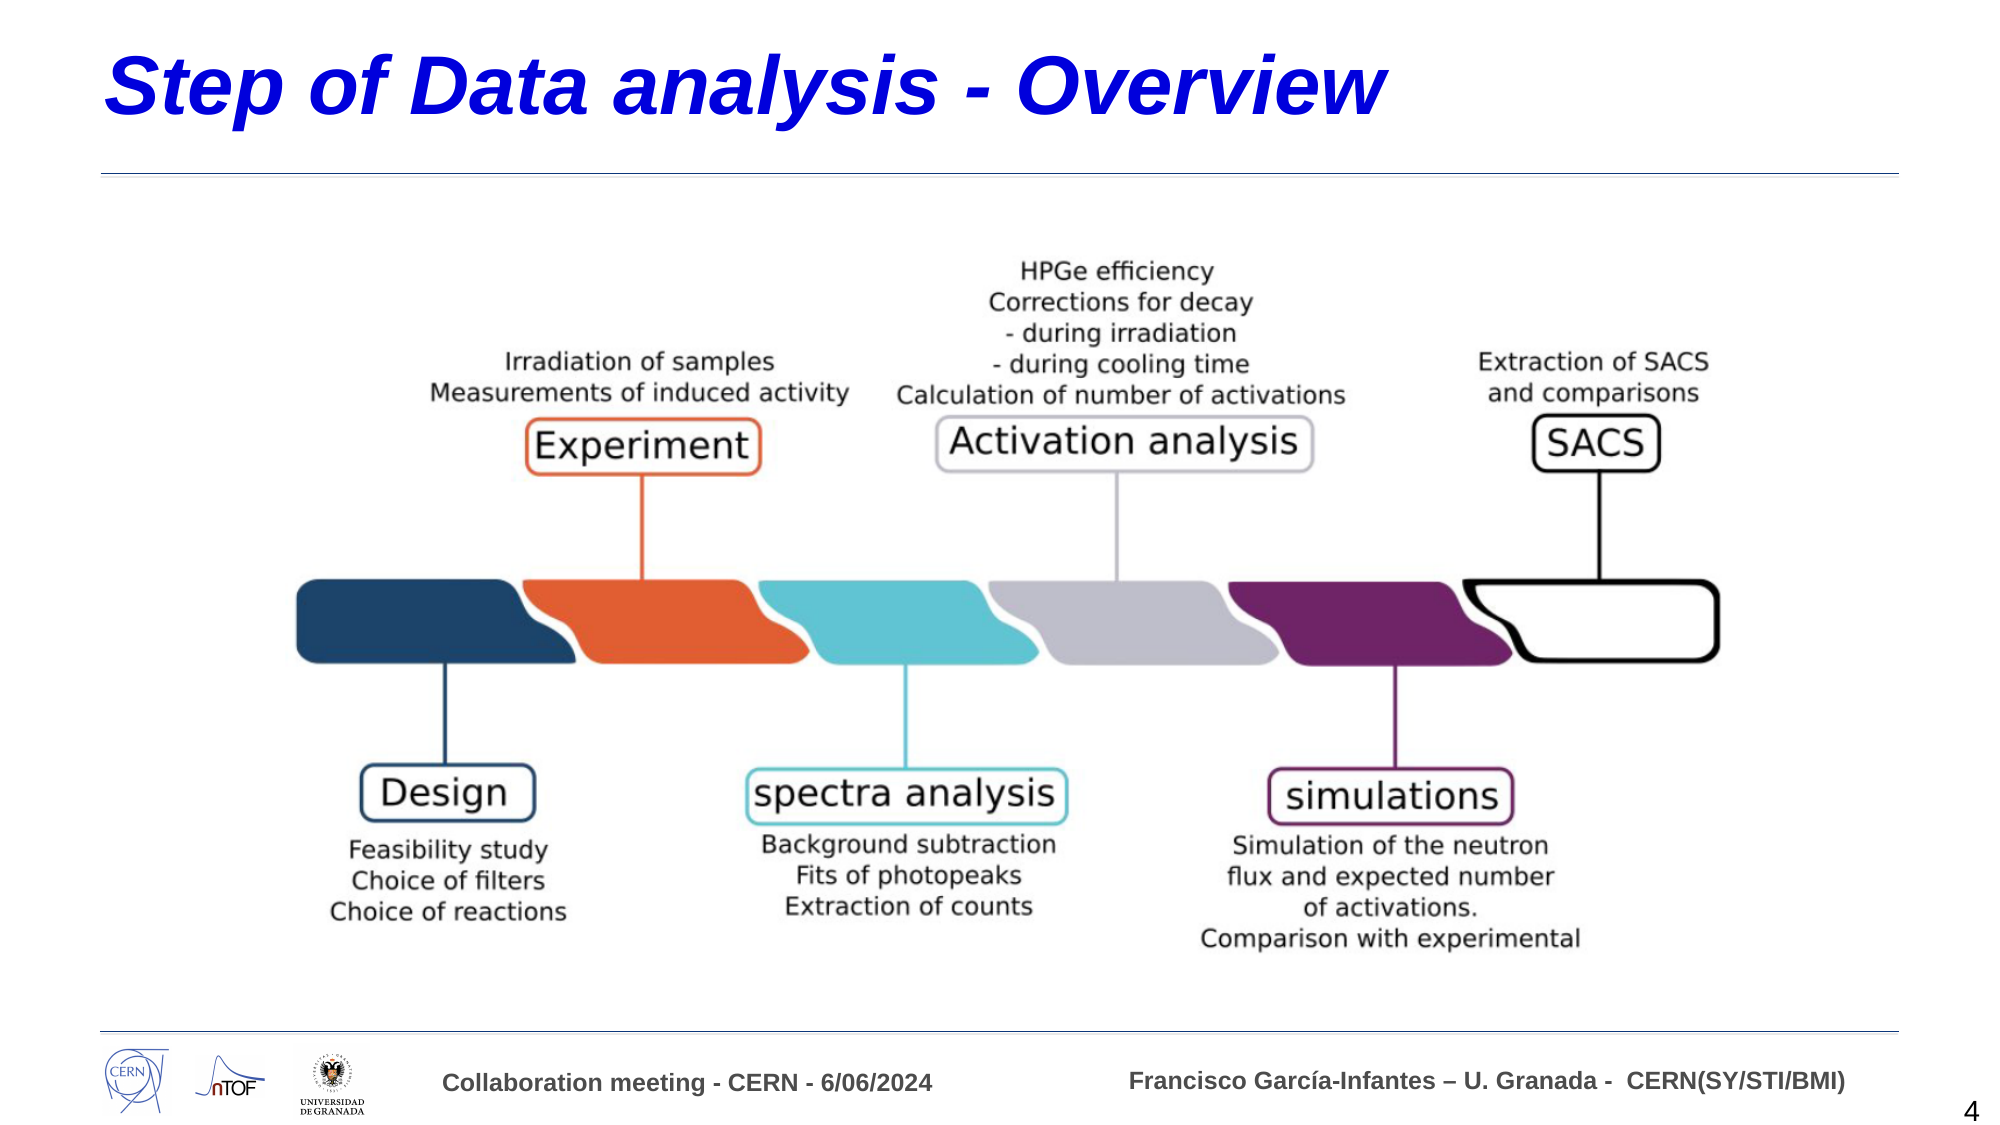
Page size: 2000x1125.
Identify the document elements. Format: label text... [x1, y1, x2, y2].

text_box Step of Data analysis - Overview [90, 31, 1402, 140]
text_box Francisco García-Infantes – U. Granada - CERN(SY/STI/BMI) [1100, 1040, 1876, 1122]
text_box 4 [1948, 1079, 2000, 1125]
text_box Collaboration meeting - CERN - 6/06/2024 [400, 1040, 976, 1125]
picture [254, 215, 1767, 966]
picture [102, 1046, 172, 1116]
picture [195, 1055, 265, 1098]
picture [293, 1043, 370, 1120]
